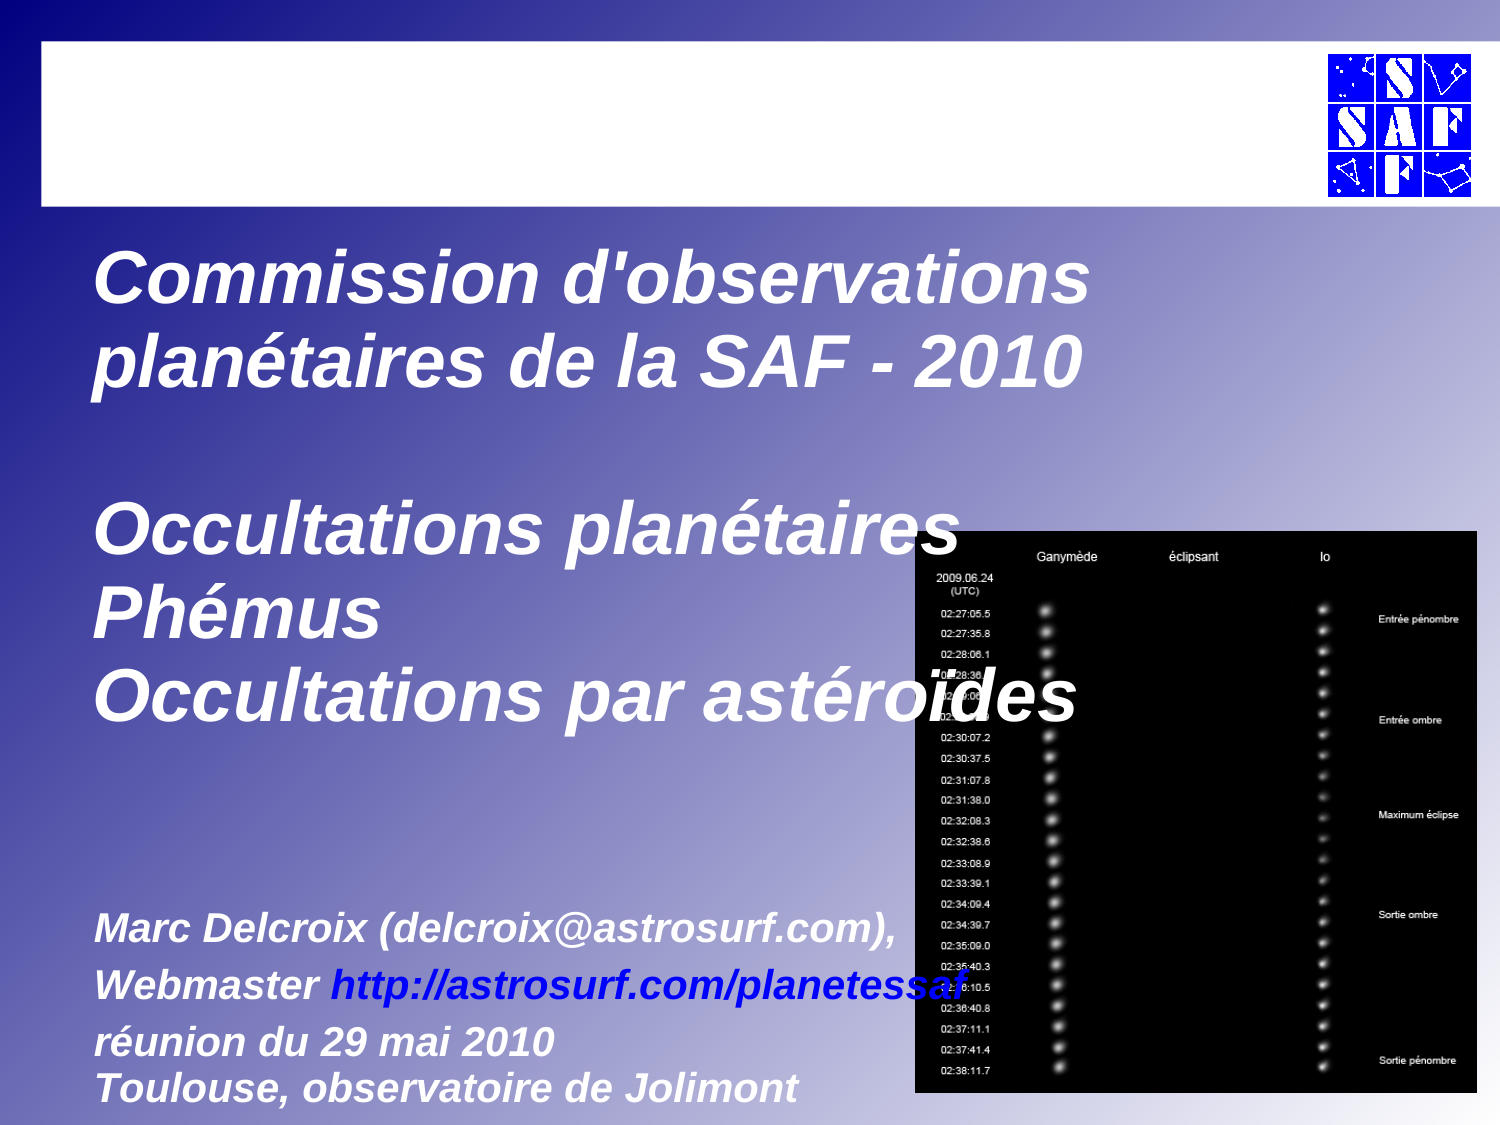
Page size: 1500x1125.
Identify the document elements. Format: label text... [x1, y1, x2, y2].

text_box [41, 41, 1500, 207]
picture [1328, 54, 1471, 197]
text_box Marc Delcroix (delcroix@astrosurf.com), Webmaster http://astrosurf.com/planetessaf réunion du 29 mai 2010 Toulouse, observatoire de Jolimont [93, 841, 1438, 1090]
text_box Commission d'observations planétaires de la SAF - 2010 Occultations planétaires Phémus Occultations par astéroïdes [92, 231, 1437, 568]
picture [915, 531, 1477, 1093]
